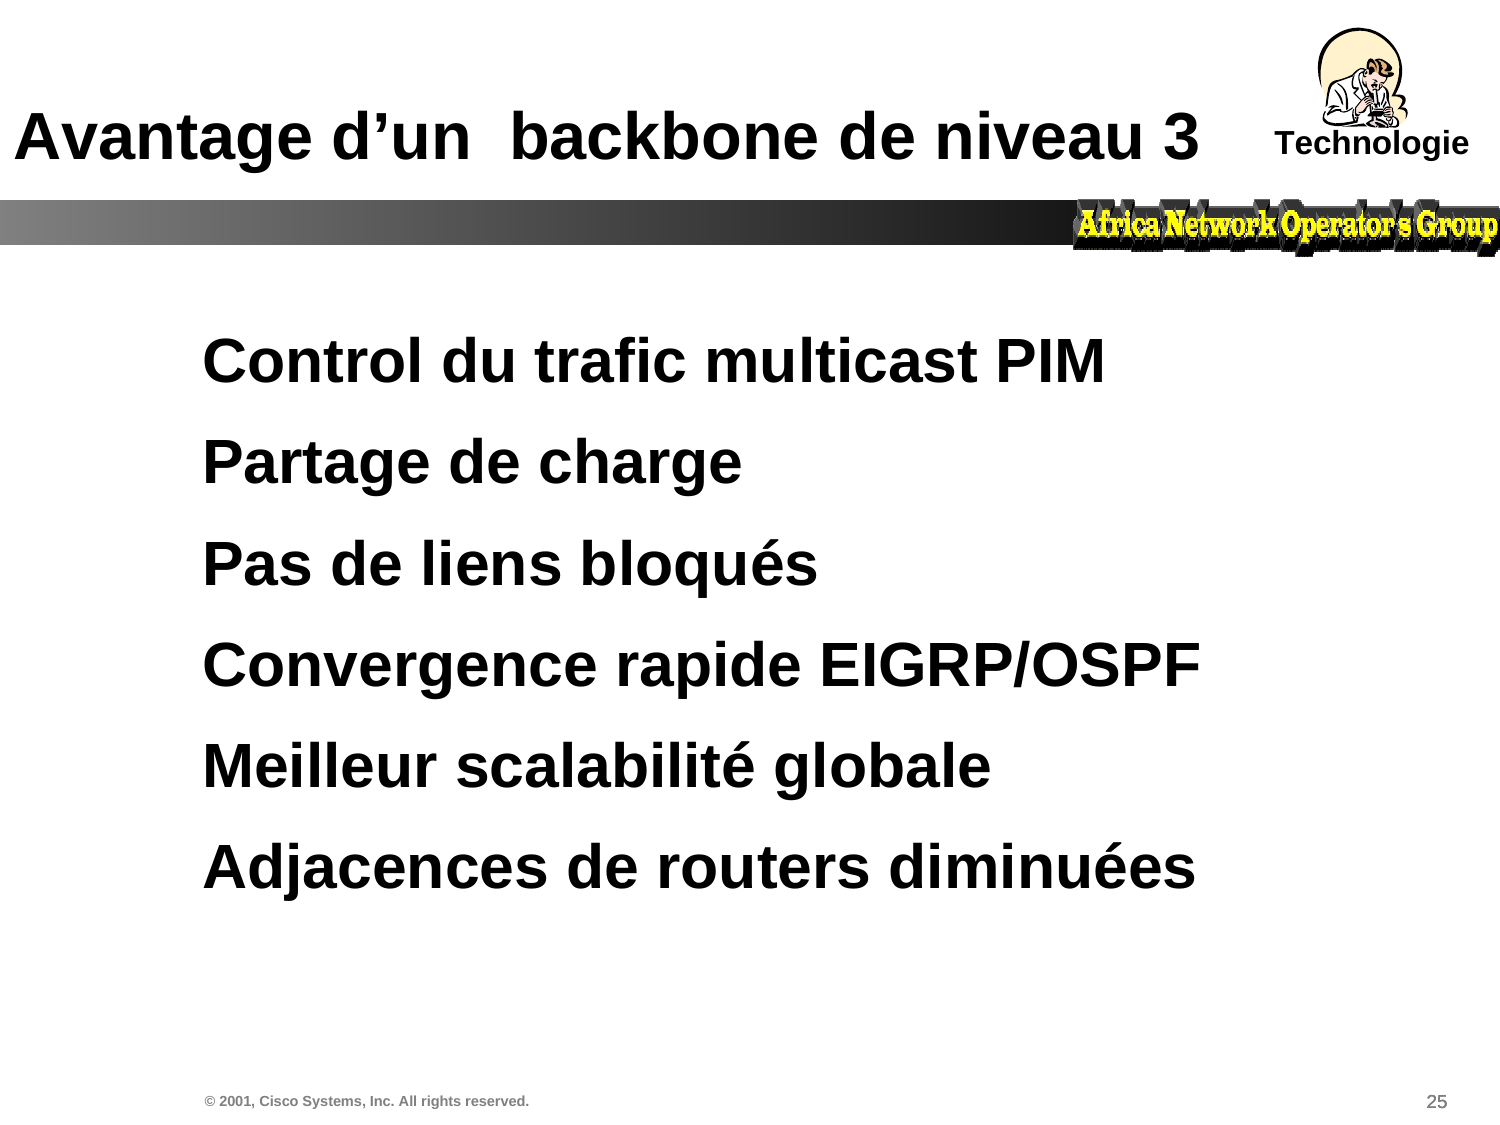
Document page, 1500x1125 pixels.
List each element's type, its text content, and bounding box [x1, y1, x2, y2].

title Avantage d’un backbone de niveau 3 [0, 41, 1251, 180]
picture [1070, 180, 1500, 275]
list Control du trafic multicast PIM Partage de charge Pas de liens bloqués Convergence rapide EIGRP/OSPF Meilleur scalabilité globale Adjacences de routers diminuées [74, 297, 1424, 934]
text_box Technologie [1262, 118, 1482, 168]
picture [1317, 26, 1409, 118]
